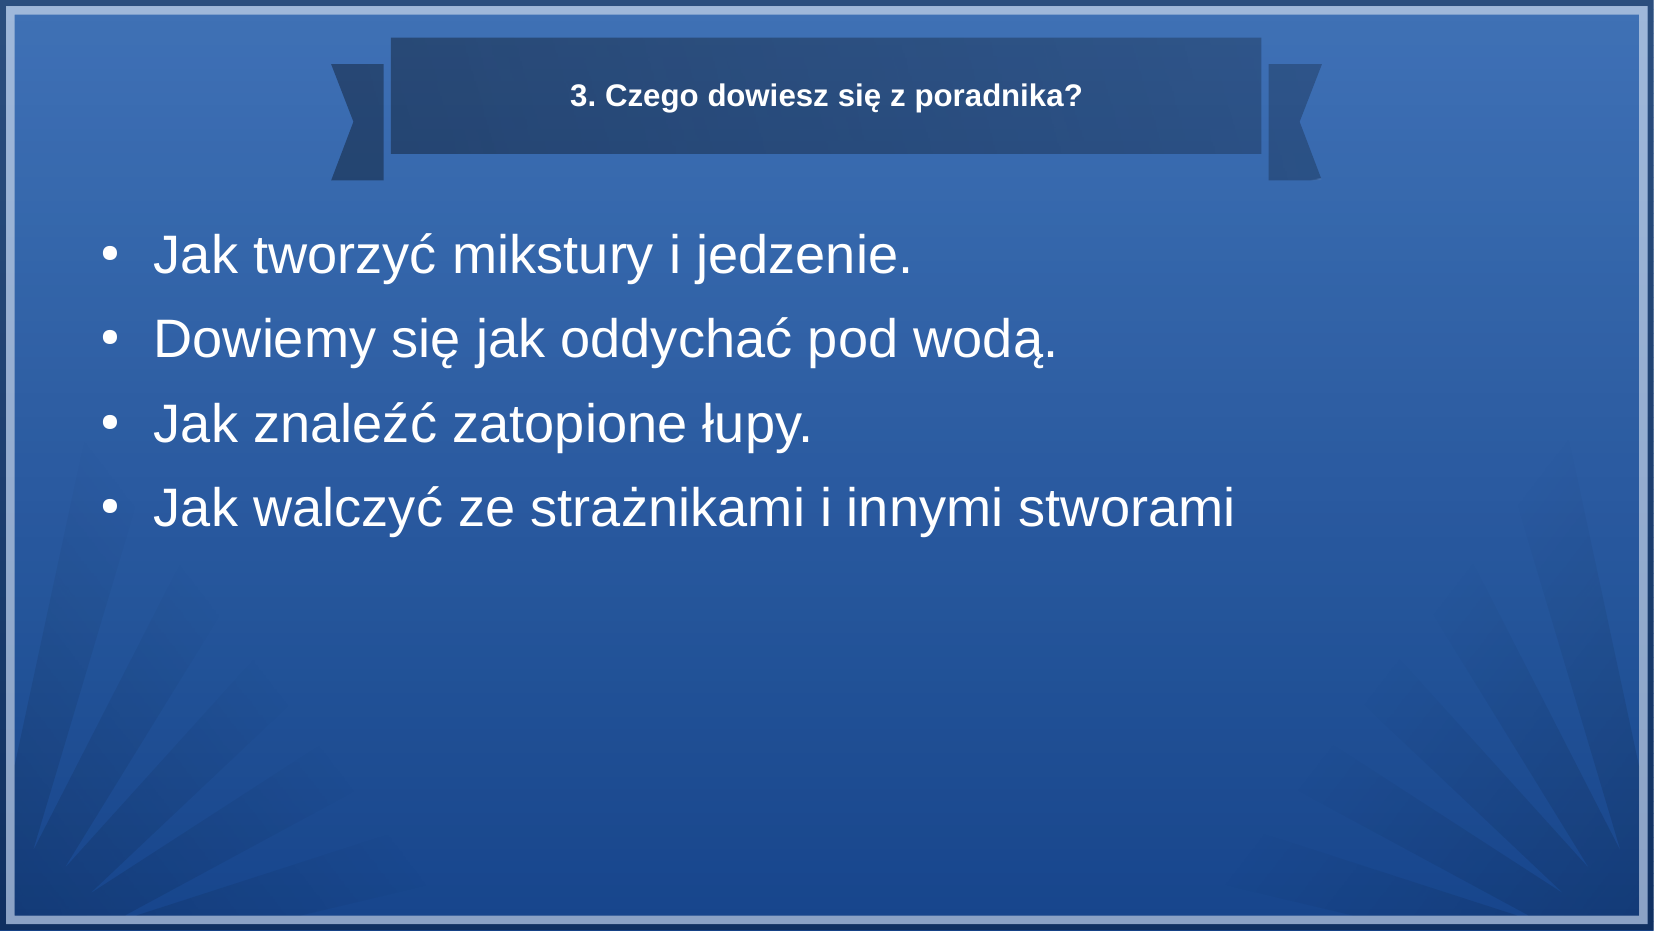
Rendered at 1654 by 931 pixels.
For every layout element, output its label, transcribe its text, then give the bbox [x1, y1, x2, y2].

list Jak tworzyć mikstury i jedzenie. Dowiemy się jak oddychać pod wodą. Jak znaleźć zatopione łupy. Jak walczyć ze strażnikami i innymi stworami [82, 224, 1571, 848]
title 3. Czego dowiesz się z poradnika? [390, 30, 1265, 162]
